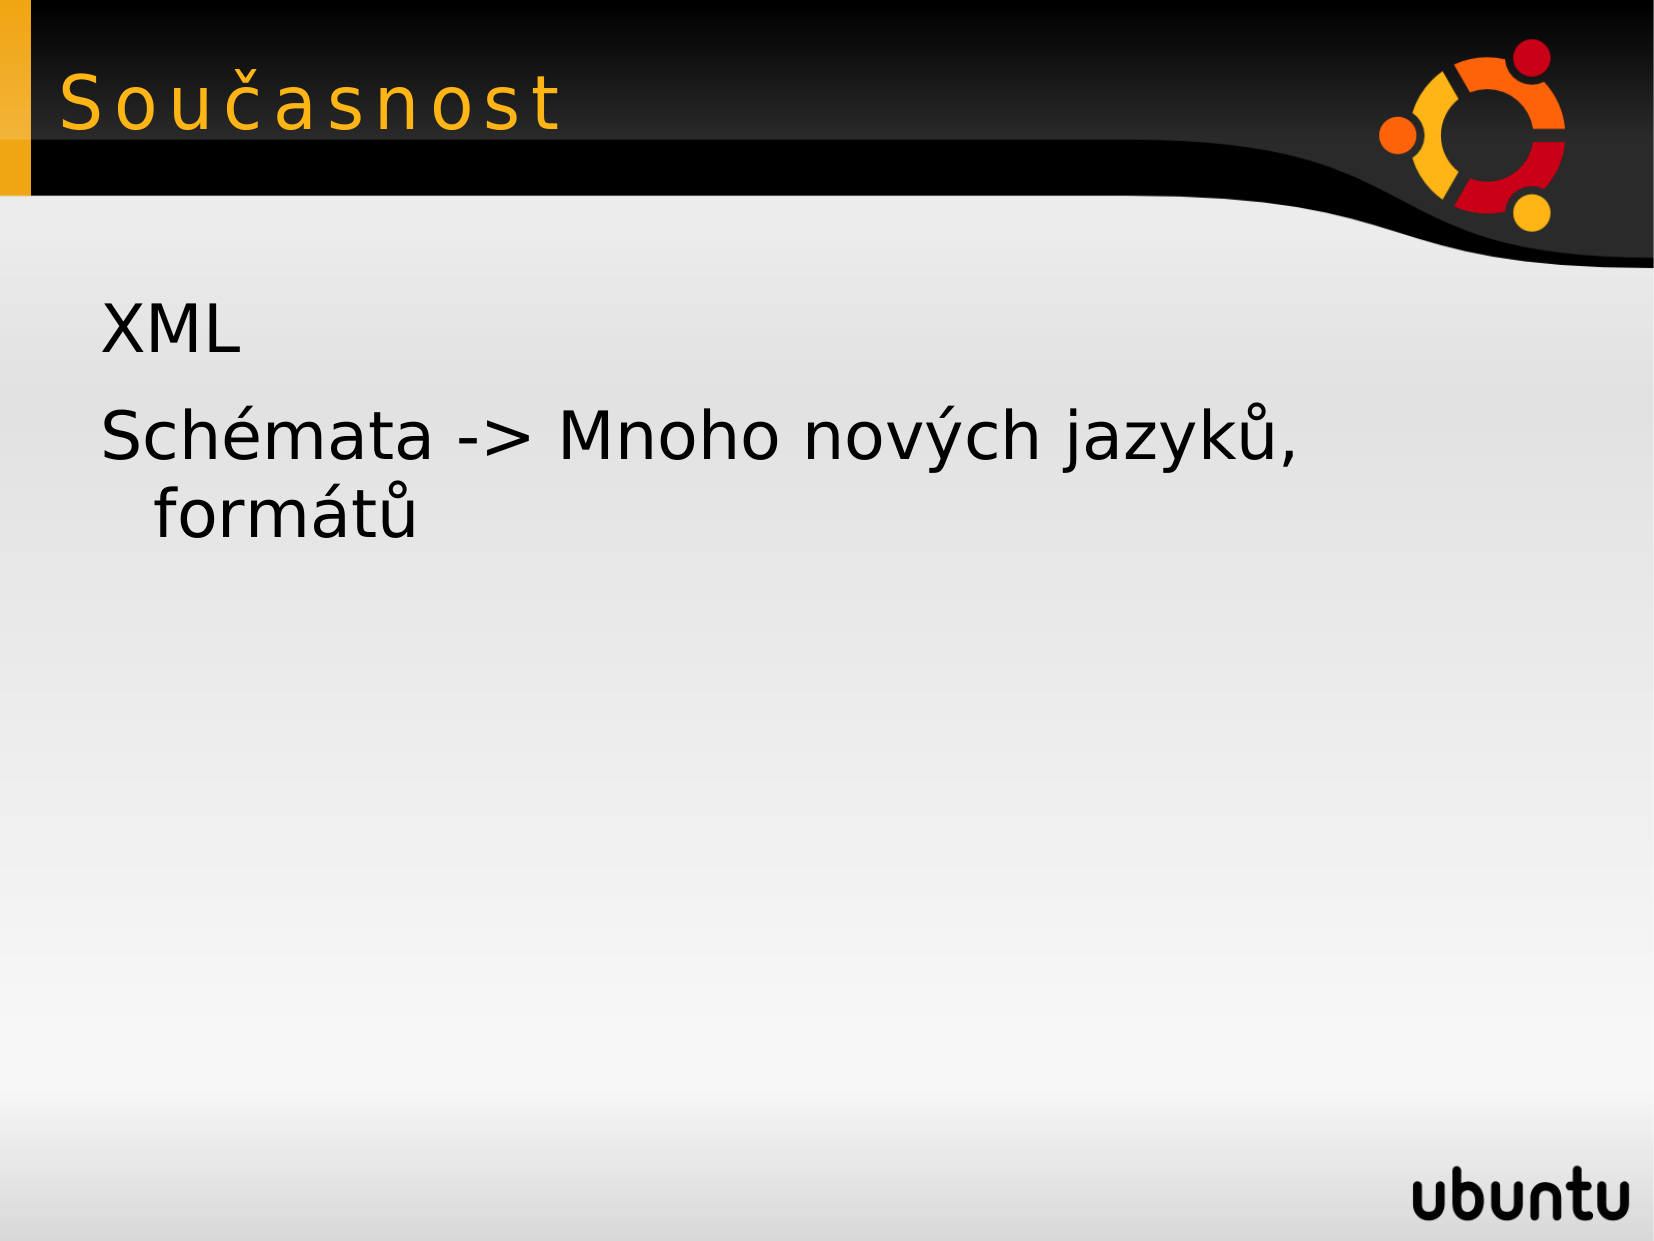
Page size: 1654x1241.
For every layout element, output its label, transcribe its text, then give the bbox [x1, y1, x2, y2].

picture [0, 0, 1654, 1241]
title Současnost [59, 29, 1270, 178]
list XML Schémata -> Mnoho nových jazyků, formátů [82, 290, 1571, 1109]
